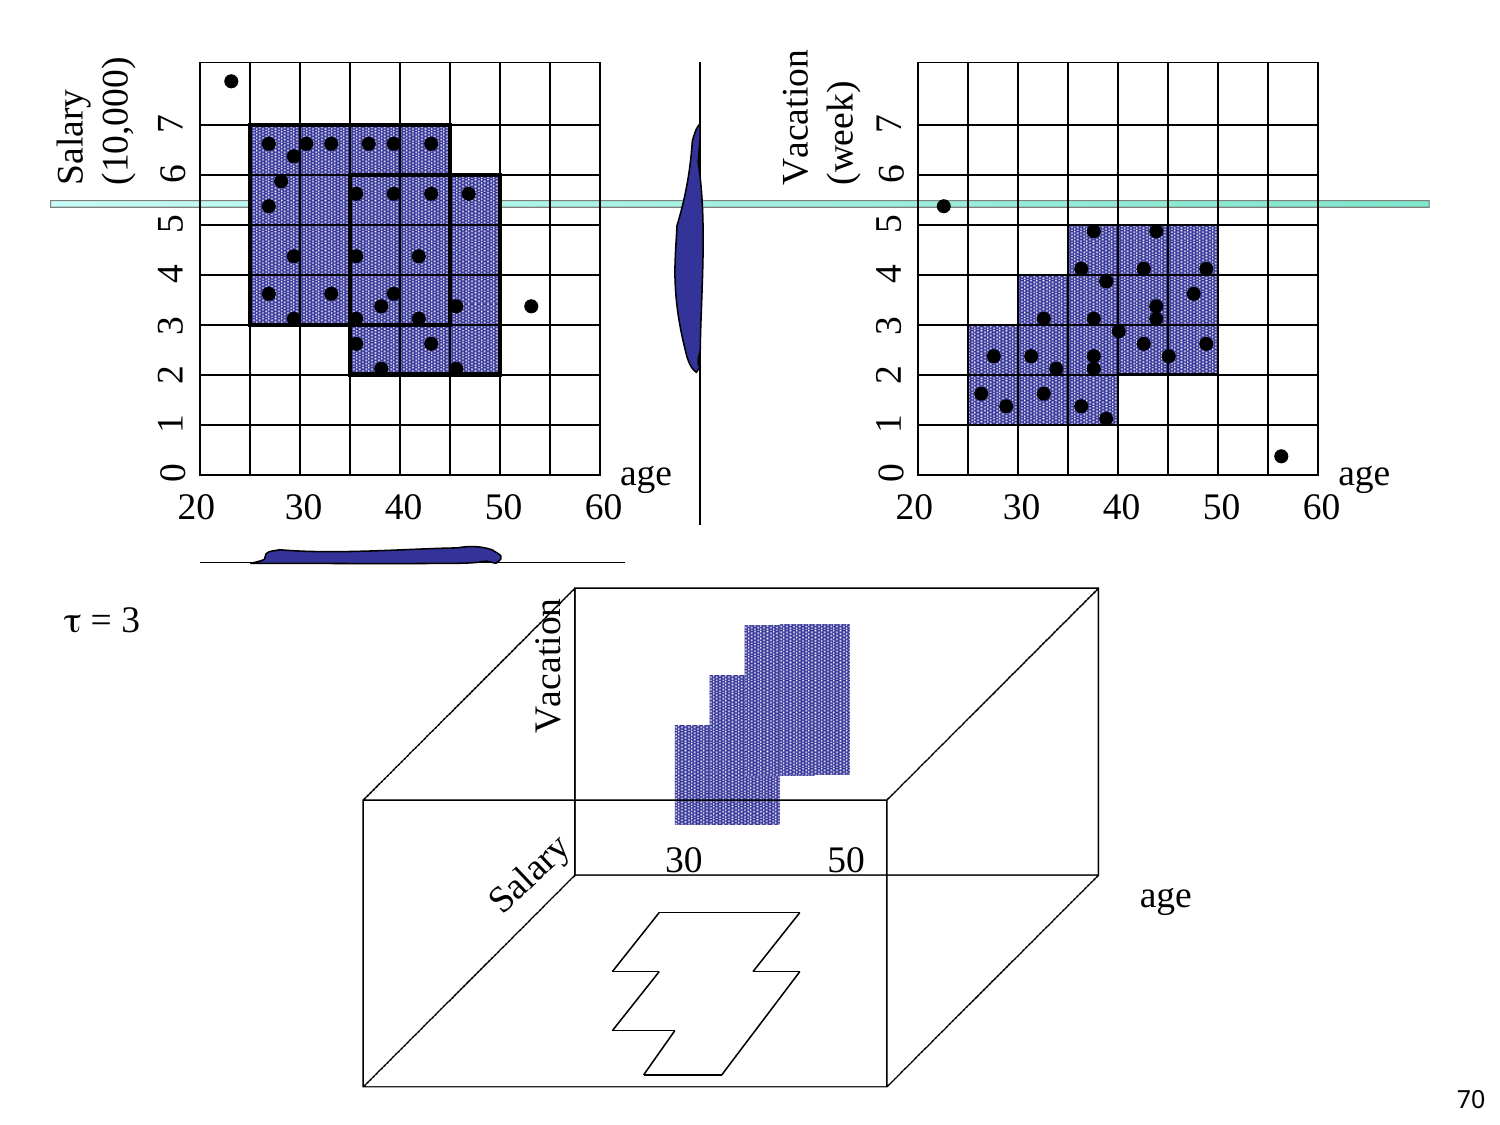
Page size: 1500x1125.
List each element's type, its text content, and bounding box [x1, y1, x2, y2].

text_box Salary (10,000) [37, 26, 143, 201]
text_box [252, 276, 348, 323]
text_box age [605, 439, 688, 501]
text_box [351, 127, 400, 173]
text_box [1019, 326, 1067, 424]
text_box 30 [650, 827, 718, 888]
text_box [250, 546, 501, 564]
text_box [352, 276, 400, 323]
text_box [401, 327, 449, 373]
text_box 50 [1188, 474, 1256, 536]
text_box Vacation [514, 574, 576, 749]
text_box 1 [137, 400, 198, 449]
text_box 4 [855, 250, 917, 299]
text_box Vacation(week) [762, 26, 868, 201]
text_box [352, 327, 399, 373]
text_box [452, 226, 498, 274]
text_box 4 [137, 250, 198, 299]
text_box age [1125, 862, 1208, 923]
text_box [401, 276, 448, 323]
text_box [674, 624, 850, 800]
text_box 7 [137, 99, 198, 149]
text_box 5 [855, 200, 917, 249]
text_box 40 [369, 474, 438, 536]
text_box 1 [855, 400, 917, 449]
text_box [352, 177, 400, 224]
text_box 50 [470, 474, 538, 536]
text_box [969, 326, 1017, 374]
text_box 20 [880, 474, 949, 536]
text_box [969, 376, 1017, 424]
text_box 20 [919, 496, 928, 518]
text_box [452, 177, 498, 224]
text_box Salary [460, 798, 603, 937]
text_box [1275, 450, 1288, 463]
text_box [1069, 224, 1217, 426]
text_box [1169, 226, 1217, 324]
text_box [401, 177, 448, 224]
text_box 20 [201, 496, 210, 518]
text_box age [1323, 439, 1406, 501]
text_box [674, 801, 780, 825]
text_box [937, 199, 951, 213]
text_box 60 [1288, 474, 1356, 536]
text_box 0 [858, 448, 919, 498]
text_box 20 [162, 474, 230, 536]
text_box 0 [139, 448, 201, 498]
text_box 60 [570, 474, 638, 536]
text_box 30 [988, 474, 1056, 536]
text_box [225, 75, 238, 88]
text_box [452, 276, 498, 324]
text_box [252, 127, 349, 224]
text_box [252, 226, 348, 274]
text_box [301, 176, 348, 224]
text_box 6 [868, 149, 919, 199]
text_box 60 [608, 501, 617, 518]
text_box 2 [137, 351, 198, 400]
text_box [401, 226, 448, 274]
text_box 7 [868, 99, 917, 149]
text_box 3 [137, 301, 198, 350]
text_box 2 [855, 351, 917, 400]
text_box 5 [137, 200, 198, 249]
text_box [674, 123, 704, 373]
text_box 60 [1326, 501, 1335, 518]
text_box 40 [1088, 474, 1156, 536]
text_box 50 [812, 827, 880, 888]
text_box [352, 226, 399, 274]
text_box 18 [1187, 1062, 1500, 1125]
text_box [450, 326, 498, 373]
text_box [401, 127, 448, 173]
text_box 30 [270, 474, 338, 536]
text_box [525, 299, 538, 313]
text_box [1069, 224, 1117, 325]
text_box  = 3 [49, 587, 226, 648]
text_box 6 [139, 149, 201, 199]
text_box [1019, 276, 1067, 325]
text_box 3 [855, 301, 917, 350]
